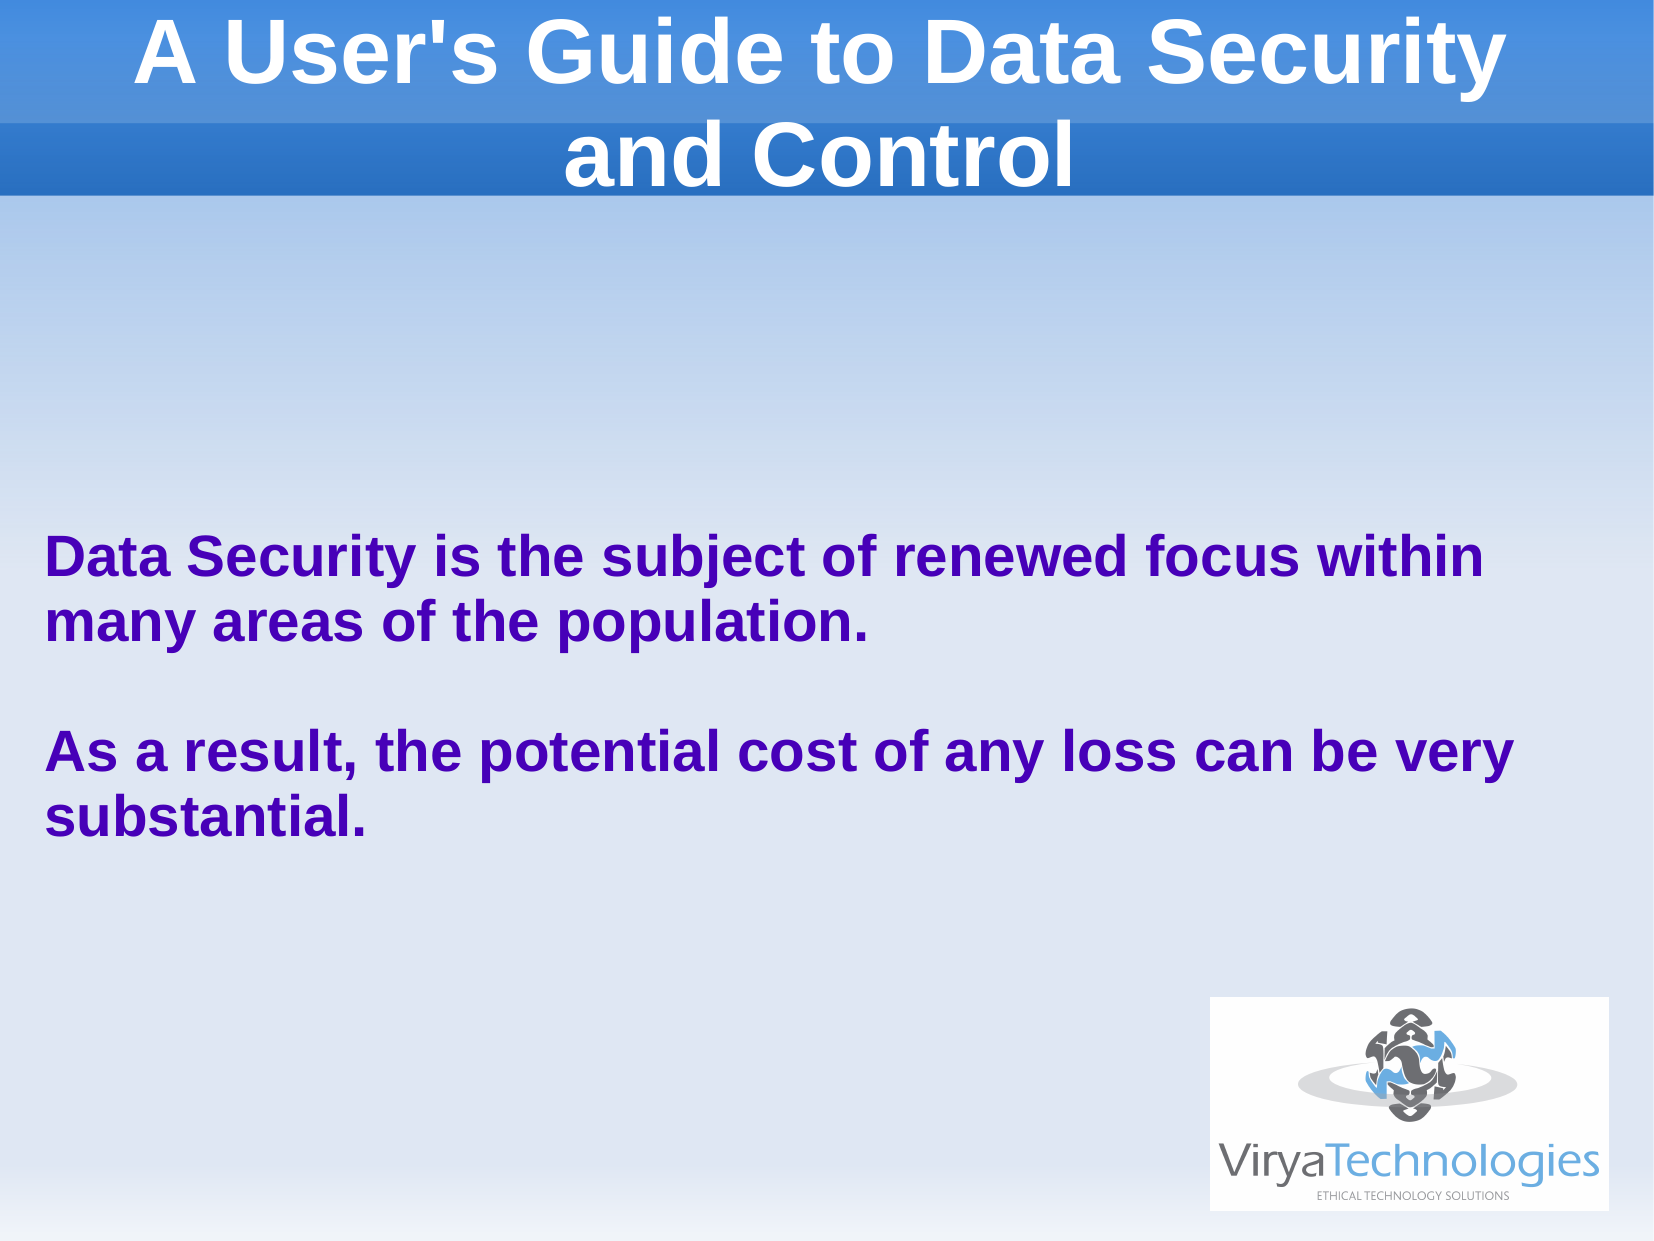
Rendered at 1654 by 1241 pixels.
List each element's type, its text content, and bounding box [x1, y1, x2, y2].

text_box Data Security is the subject of renewed focus within many areas of the population. As a result, the potential cost of any loss can be very substantial. [29, 516, 1625, 857]
picture [0, 0, 1654, 1241]
title A User's Guide to Data Security and Control [76, 0, 1565, 208]
